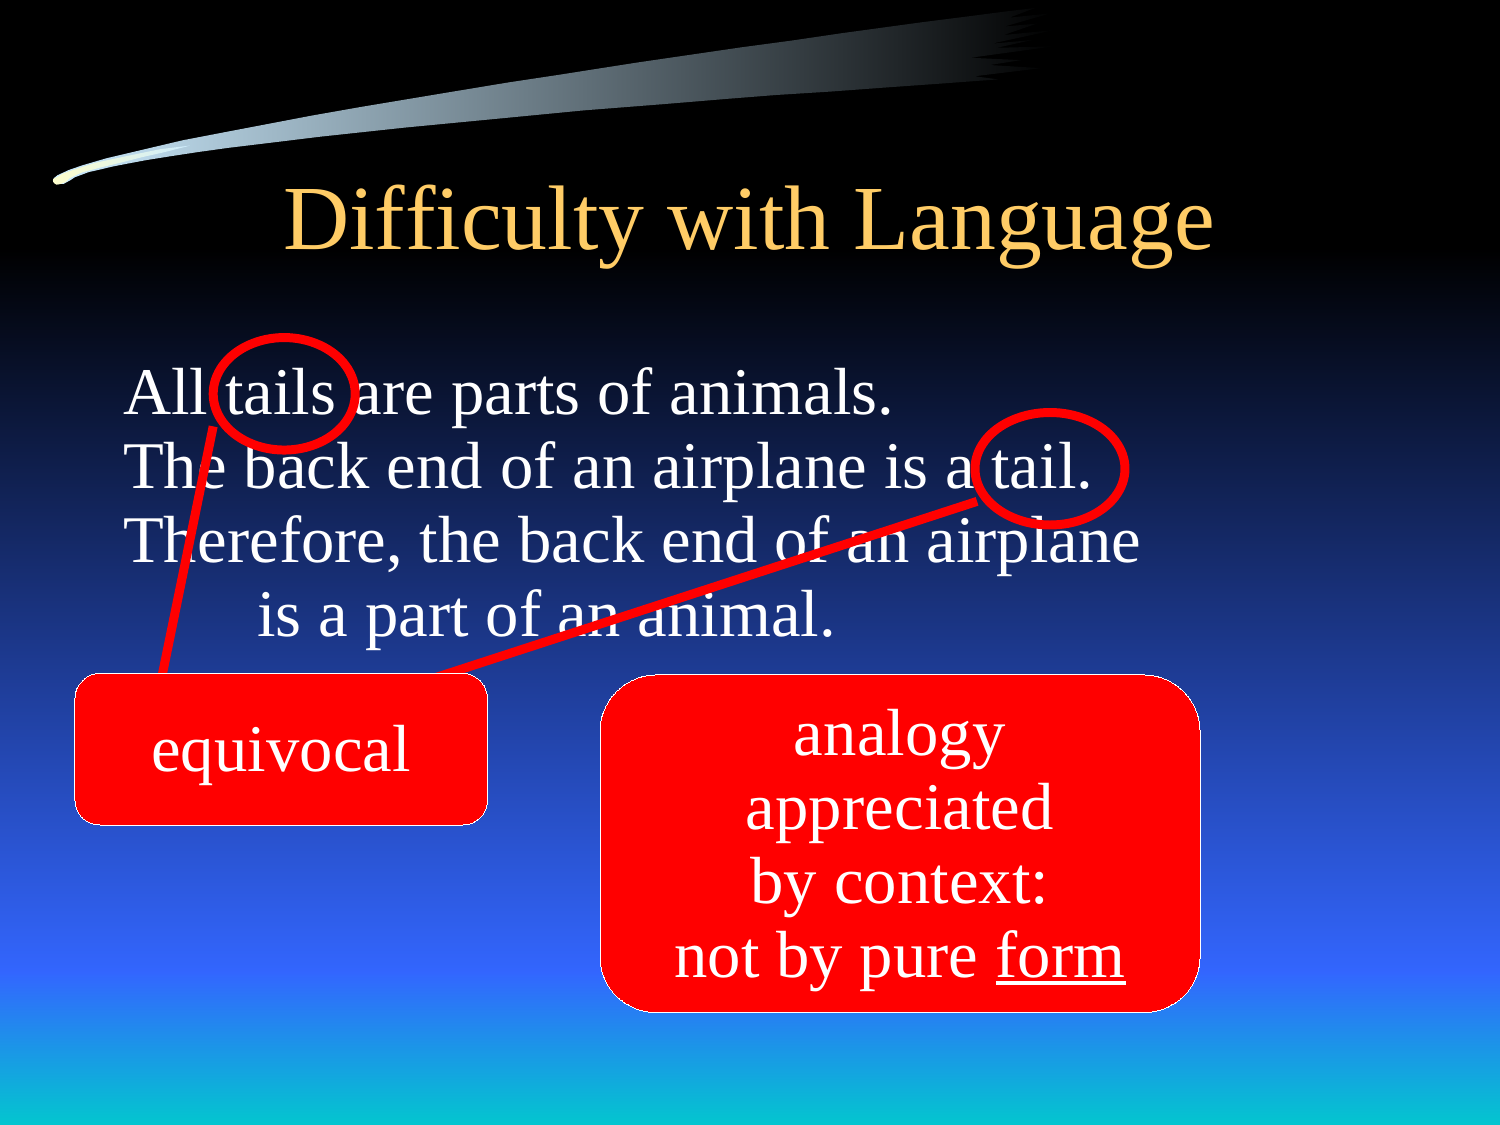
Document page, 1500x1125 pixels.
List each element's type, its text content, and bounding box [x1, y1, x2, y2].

title Difficulty with Language [112, 132, 1388, 306]
text_box analogy appreciated by context: not by pure form [600, 674, 1201, 1013]
text_box equivocal [74, 673, 488, 826]
text_box All tails are parts of animals. The back end of an airplane is a tail. Therefore, the back end of an airplane is a part of an animal. [218, 347, 350, 445]
text_box All tails are parts of animals. The back end of an airplane is a tail. Therefore, the back end of an airplane is a part of an animal. [108, 347, 1234, 659]
